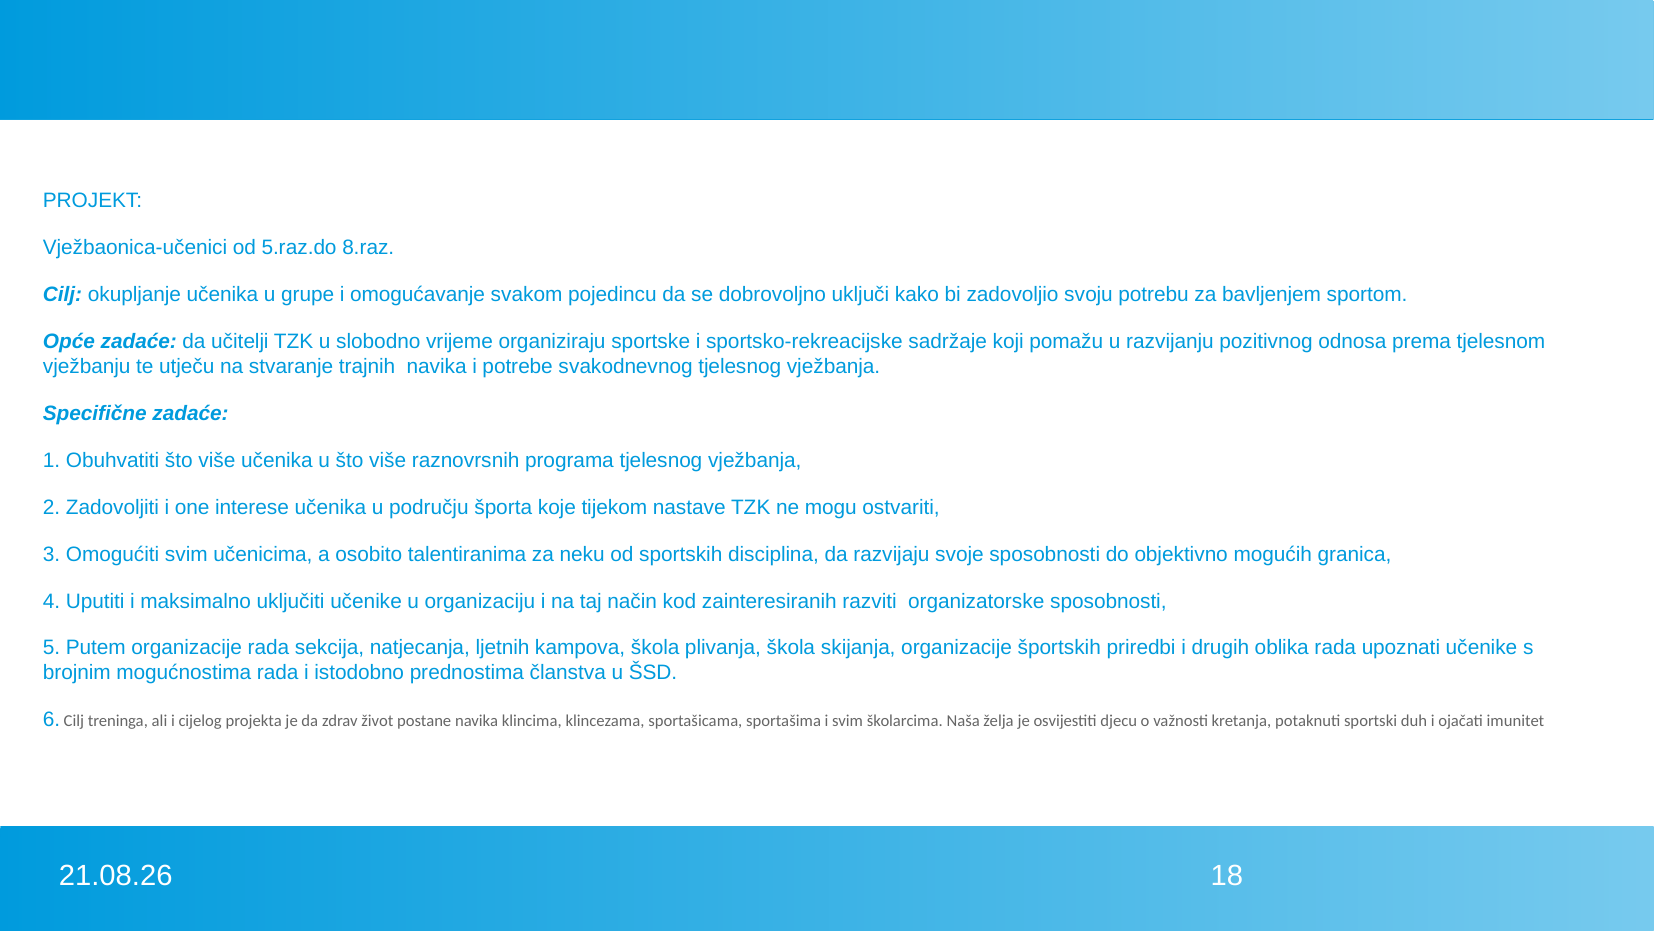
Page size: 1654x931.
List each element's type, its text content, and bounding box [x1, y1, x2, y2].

text_box [1210, 856, 1595, 916]
text_box [59, 856, 443, 916]
list PROJEKT: Vježbaonica-učenici od 5.raz.do 8.raz. Cilj: okupljanje učenika u grupe i omogućavanje svakom pojedincu da se dobrovoljno uključi kako bi zadovoljio svoju potrebu za bavljenjem sportom. Opće zadaće: da učitelji TZK u slobodno vrijeme organiziraju sportske i sportsko-rekreacijske sadržaje koji pomažu u razvijanju pozitivnog odnosa prema tjelesnom vježbanju te utječu na stvaranje trajnih navika i potrebe svakodnevnog tjelesnog vježbanja. Specifične zadaće: 1. Obuhvatiti što više učenika u što više raznovrsnih programa tjelesnog vježbanja, 2. Zadovoljiti i one interese učenika u području športa koje tijekom nastave TZK ne mogu ostvariti, 3. Omogućiti svim učenicima, a osobito talentiranima za neku od sportskih disciplina, da razvijaju svoje sposobnosti do objektivno mogućih granica, 4. Uputiti i maksimalno uključiti učenike u organizaciju i na taj način kod zainteresiranih razviti organizatorske sposobnosti, 5. Putem organizacije rada sekcija, natjecanja, ljetnih kampova, škola plivanja, škola skijanja, organizacije športskih priredbi i drugih oblika rada upoznati učenike s brojnim mogućnostima rada i istodobno prednostima članstva u ŠSD. 6. Cilj treninga, ali i cijelog projekta je da zdrav život postane navika klincima, klincezama, sportašicama, sportašima i svim školarcima. Naša želja je osvijestiti djecu o važnosti kretanja, potaknuti sportski duh i ojačati imunitet [42, 186, 1579, 778]
